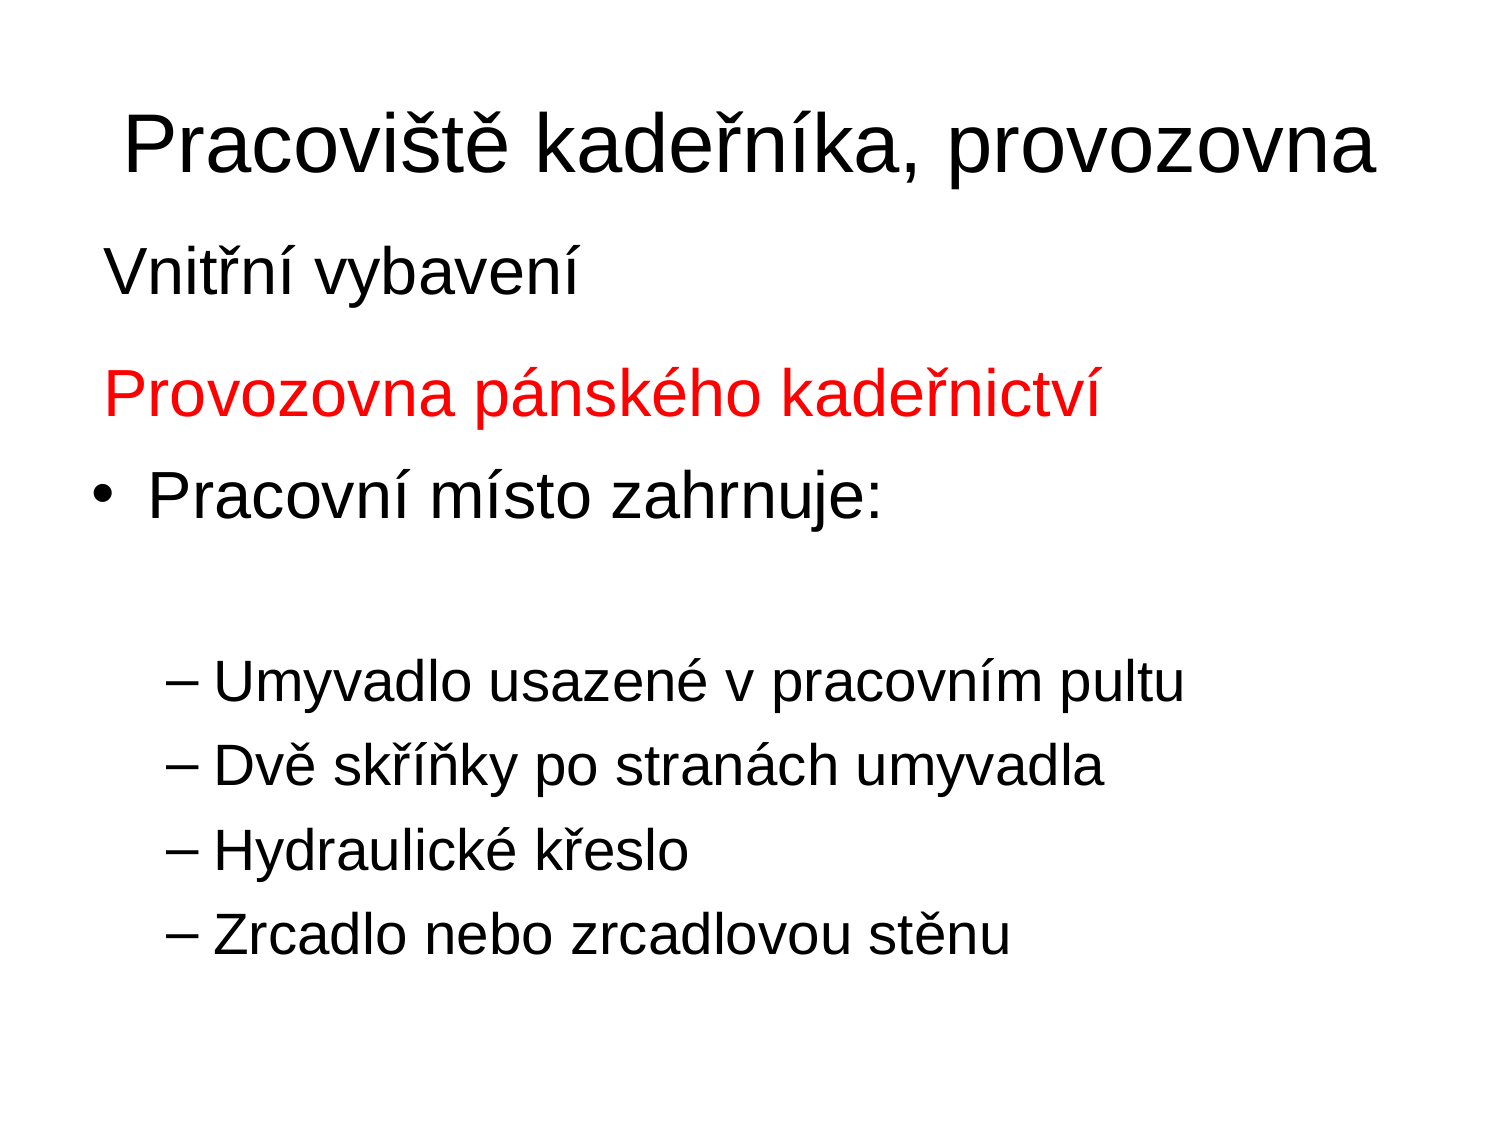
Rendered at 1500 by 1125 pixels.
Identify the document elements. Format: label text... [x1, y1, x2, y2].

text_box Vnitřní vybavení Provozovna pánského kadeřnictví [88, 220, 1412, 438]
title Pracoviště kadeřníka, provozovna [75, 45, 1426, 233]
list Pracovní místo zahrnuje: Umyvadlo usazené v pracovním pultu Dvě skříňky po stranách umyvadla Hydraulické křeslo Zrcadlo nebo zrcadlovou stěnu [76, 444, 1427, 1012]
